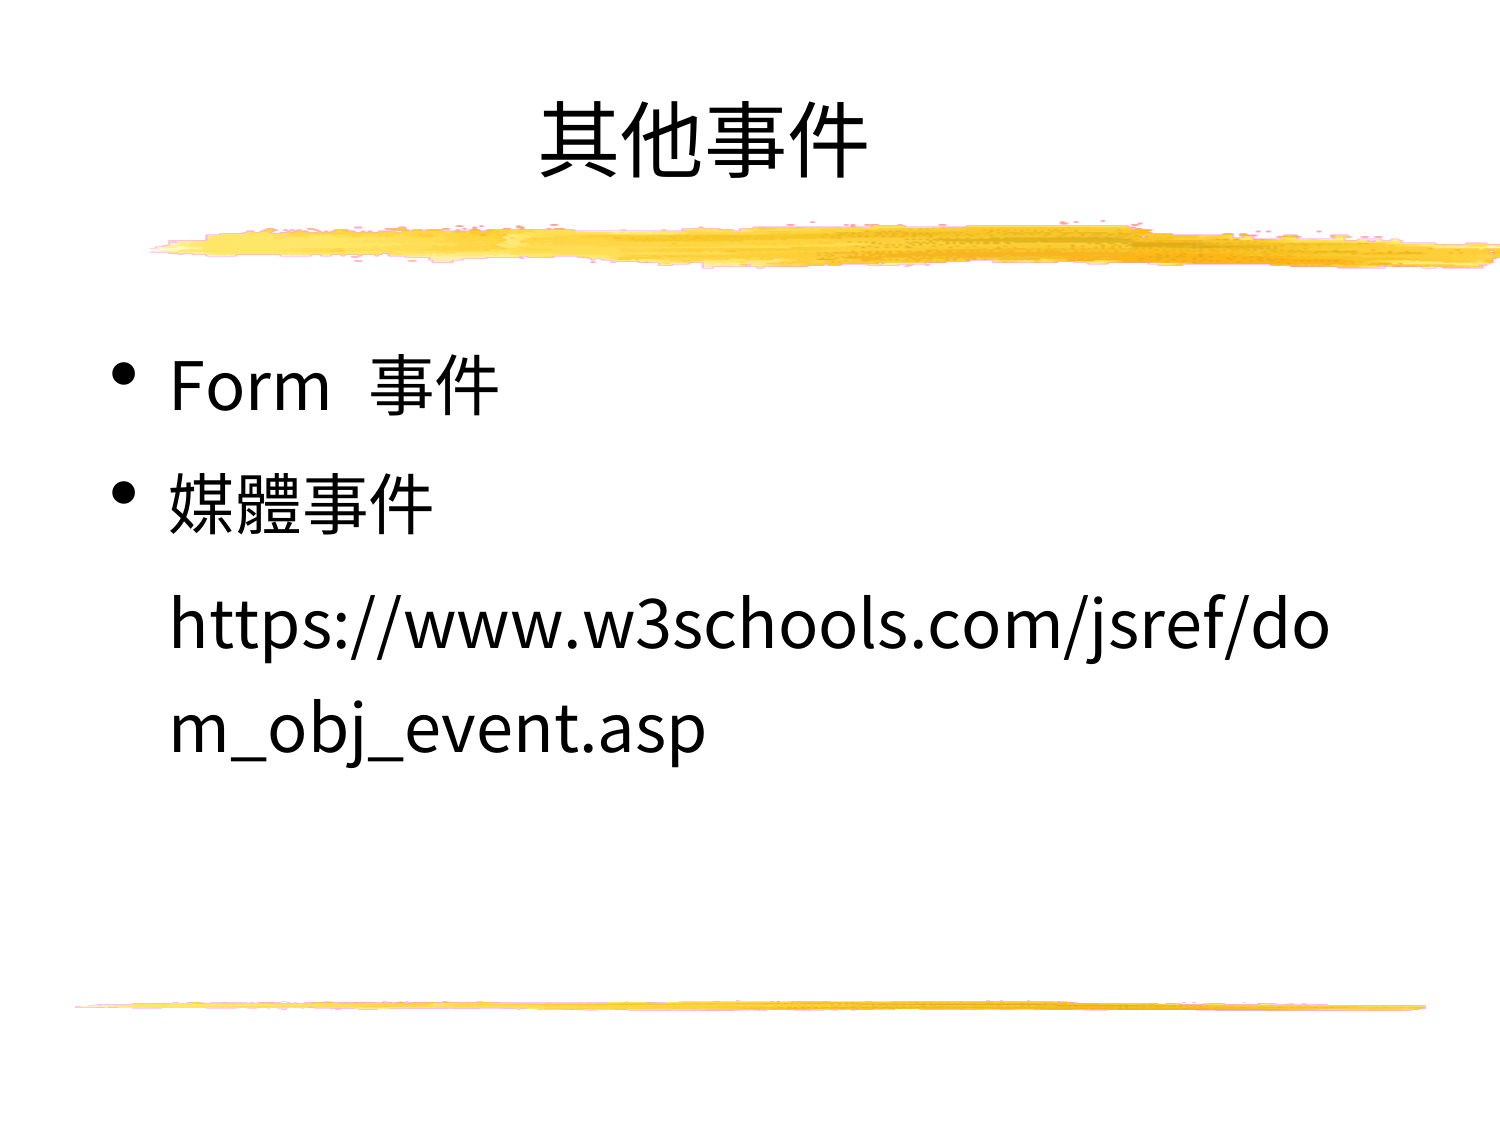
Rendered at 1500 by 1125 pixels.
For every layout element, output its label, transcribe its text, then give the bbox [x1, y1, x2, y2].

picture [150, 215, 1500, 279]
picture [75, 999, 1426, 1013]
title 其他事件 [66, 35, 1342, 225]
list Form 事件 媒體事件 https://www.w3schools.com/jsref/dom_obj_event.asp [112, 324, 1388, 1000]
